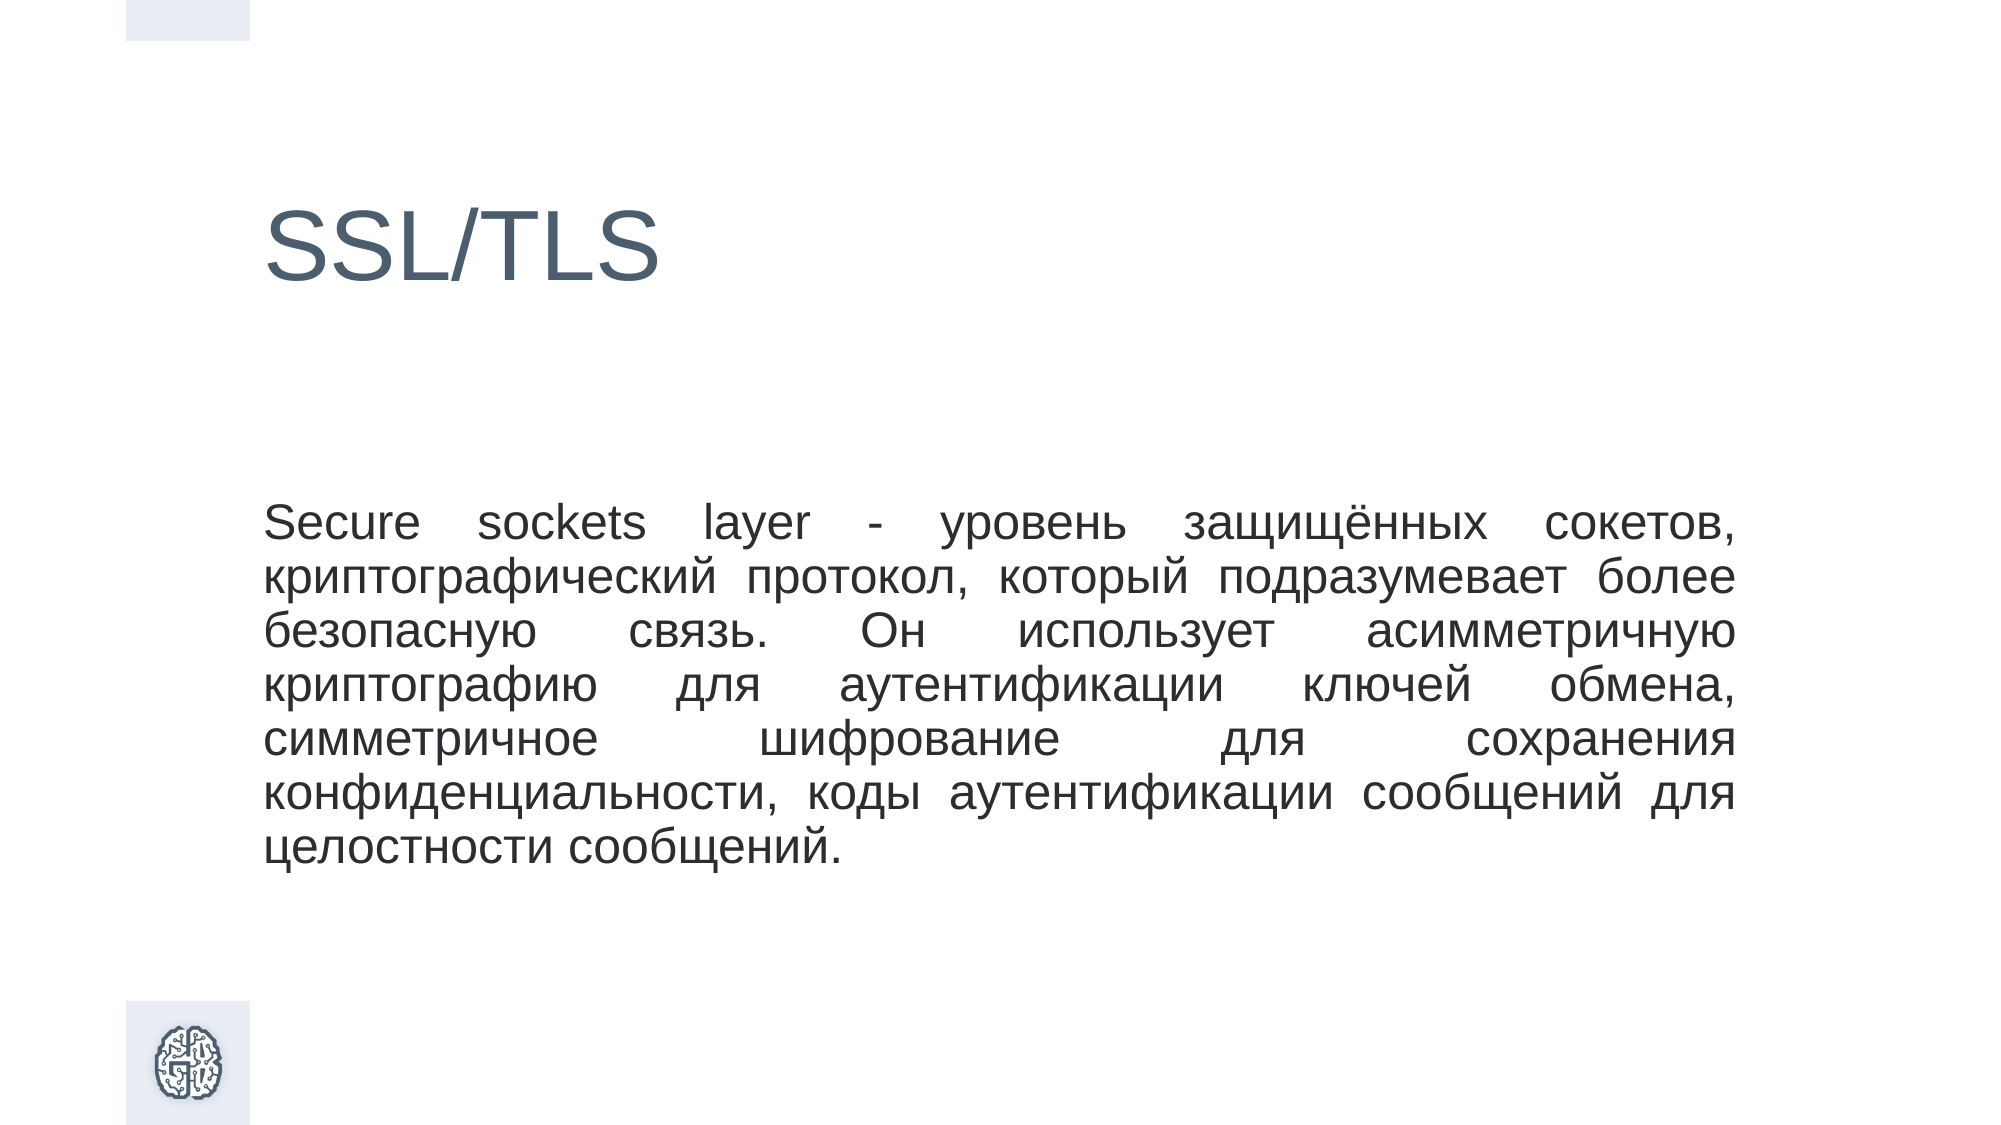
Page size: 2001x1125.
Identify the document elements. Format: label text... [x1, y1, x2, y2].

list Secure sockets layer - уровень защищённых сокетов, криптографический протокол, который подразумевает более безопасную связь. Он использует асимметричную криптографию для аутентификации ключей обмена, симметричное шифрование для сохранения конфиденциальности, коды аутентификации сообщений для целостности сообщений. [248, 431, 1752, 941]
title SSL/TLS [248, 124, 1752, 372]
picture [144, 1016, 232, 1110]
